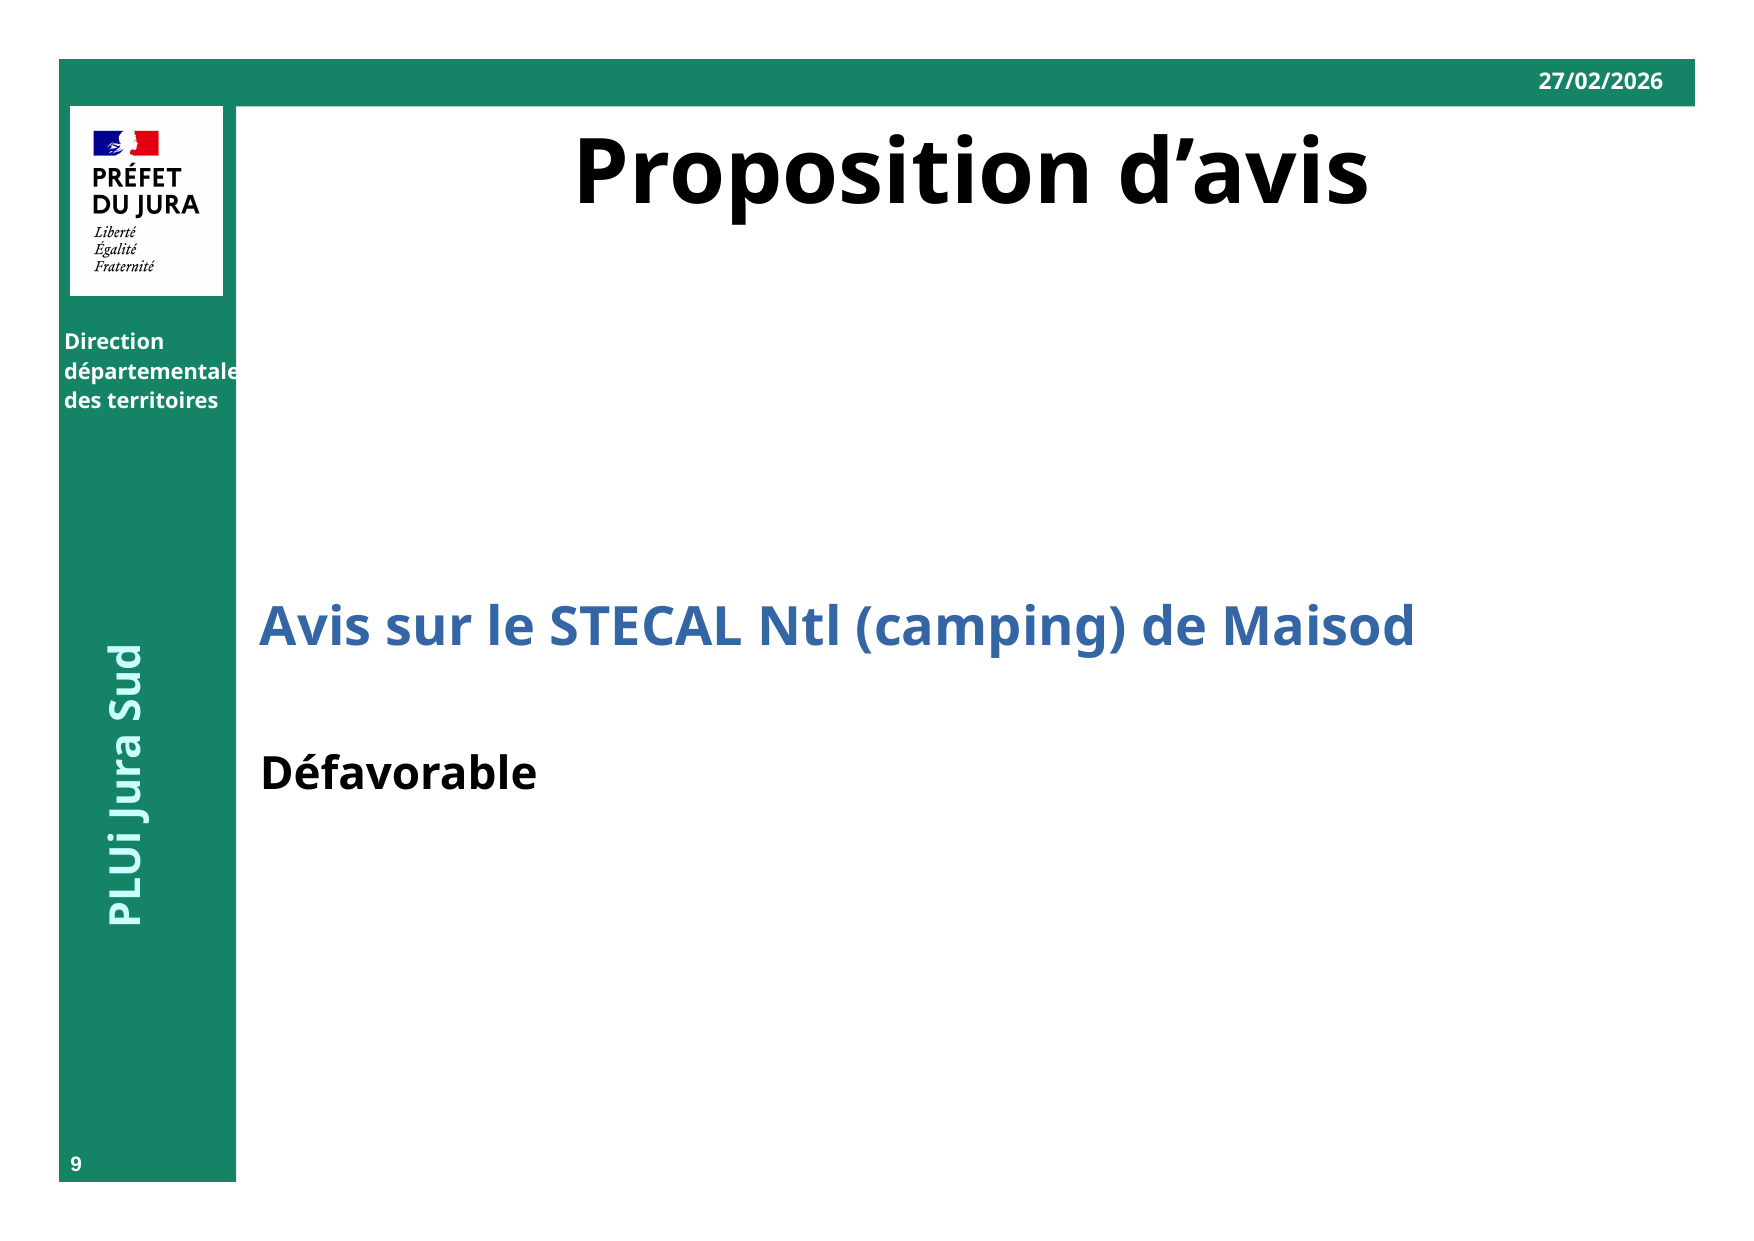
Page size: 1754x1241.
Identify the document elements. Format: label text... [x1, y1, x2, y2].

title Proposition d’avis [271, 94, 1672, 242]
title Avis sur le STECAL Ntl (camping) de Maisod Défavorable [259, 366, 1689, 1087]
picture [70, 106, 223, 296]
